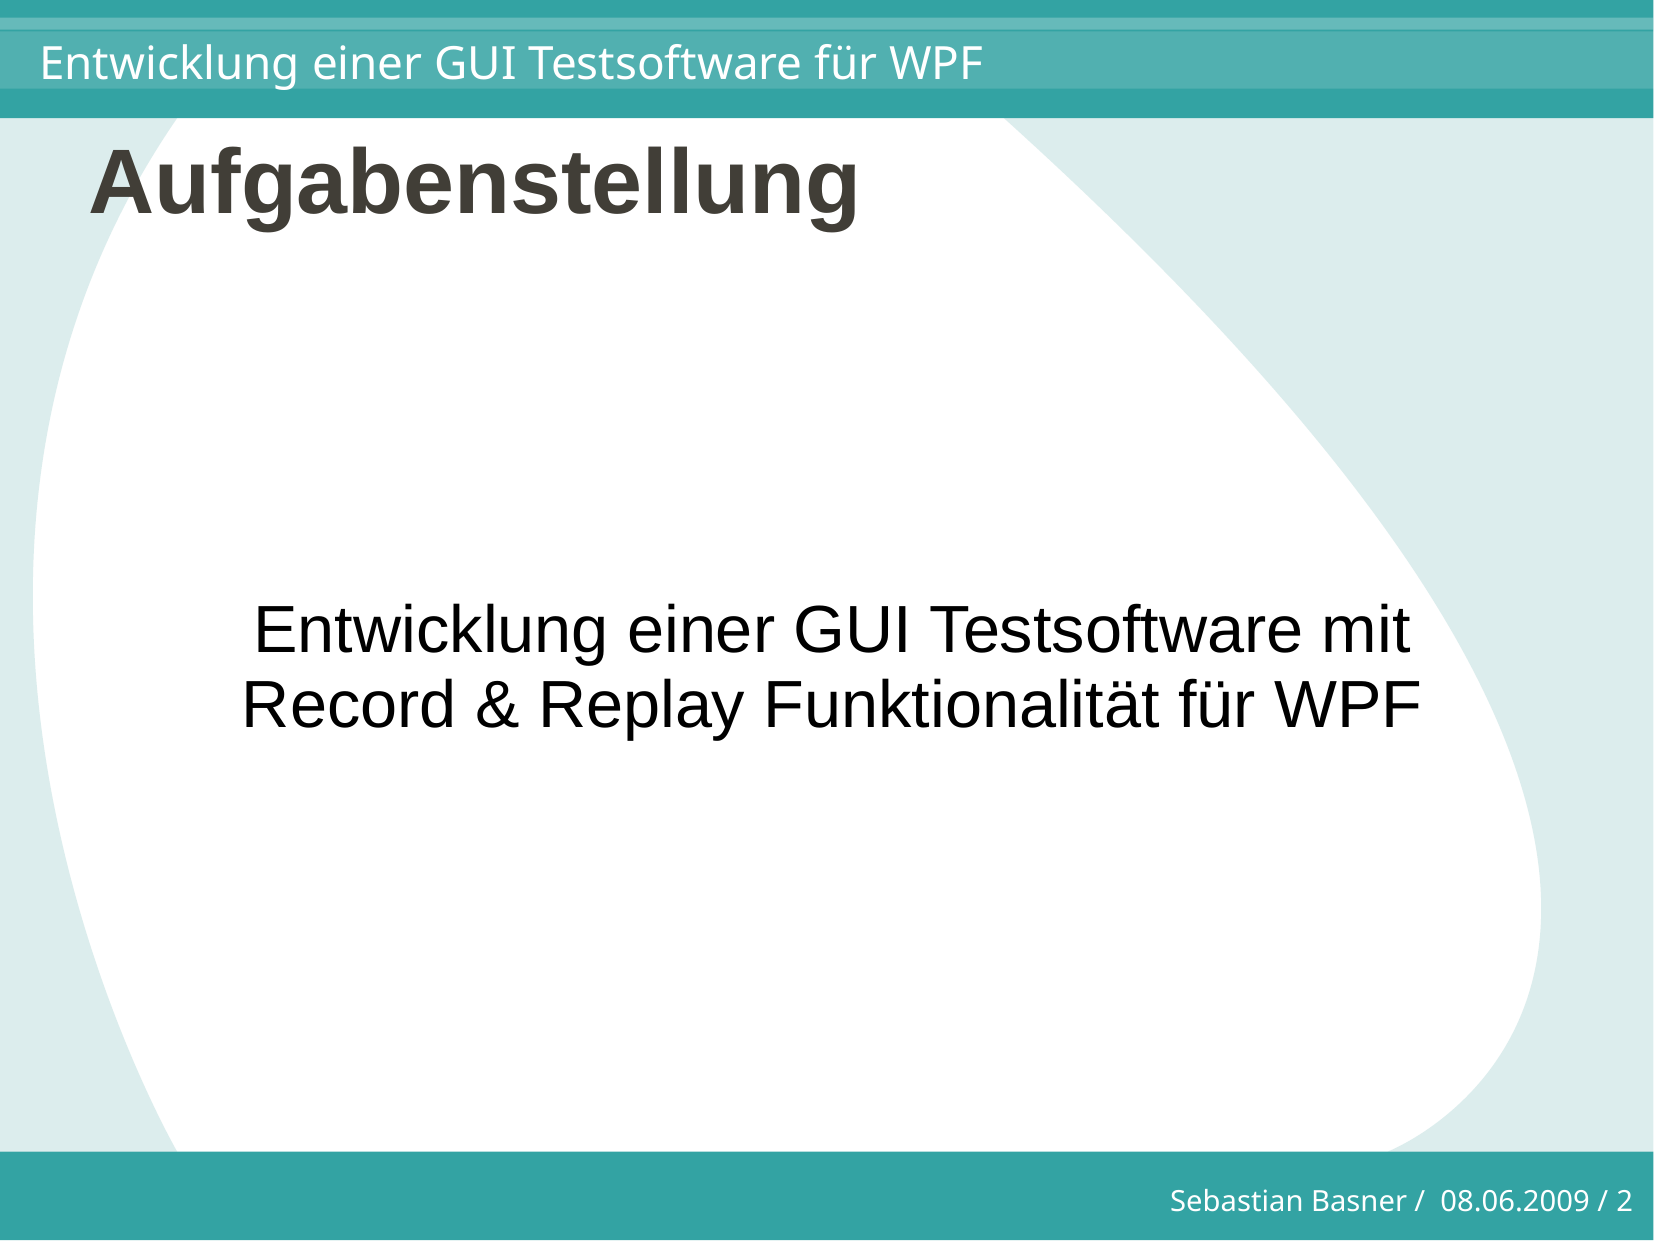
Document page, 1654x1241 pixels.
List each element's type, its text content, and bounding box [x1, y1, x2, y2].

title Aufgabenstellung [88, 130, 1577, 234]
subtitle Entwicklung einer GUI Testsoftware mit Record & Replay Funktionalität für WPF [88, 302, 1577, 1107]
